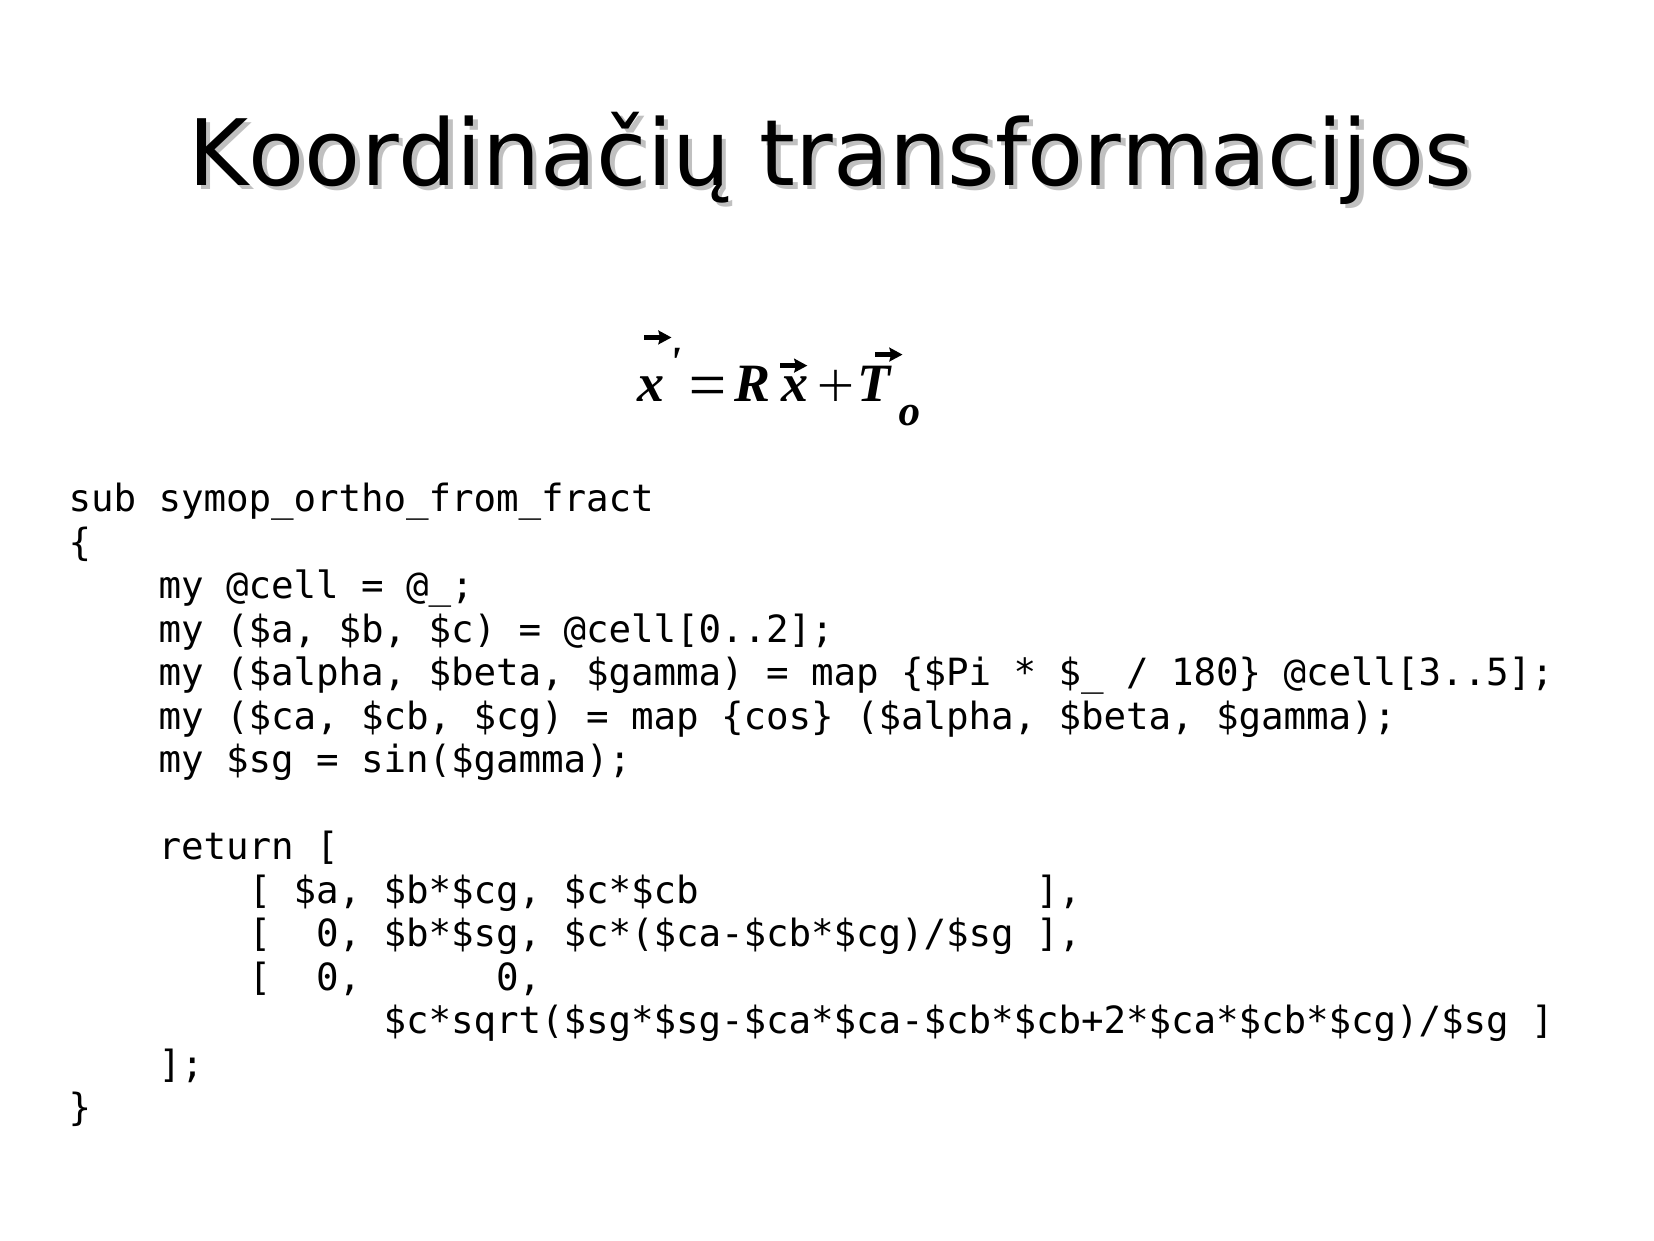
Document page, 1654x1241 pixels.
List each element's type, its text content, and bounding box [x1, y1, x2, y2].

chart [626, 325, 927, 434]
text_box sub symop_ortho_from_fract { my @cell = @_; my ($a, $b, $c) = @cell[0..2]; my ($alpha, $beta, $gamma) = map {$Pi * $_ / 180} @cell[3..5]; my ($ca, $cb, $cg) = map {cos} ($alpha, $beta, $gamma); my $sg = sin($gamma); return [ [ $a, $b*$cg, $c*$cb ], [ 0, $b*$sg, $c*($ca-$cb*$cg)/$sg ], [ 0, 0, $c*sqrt($sg*$sg-$ca*$ca-$cb*$cb+2*$ca*$cb*$cg)/$sg ] ]; } [68, 476, 1554, 1130]
title Koordinačių transformacijos [125, 50, 1538, 258]
